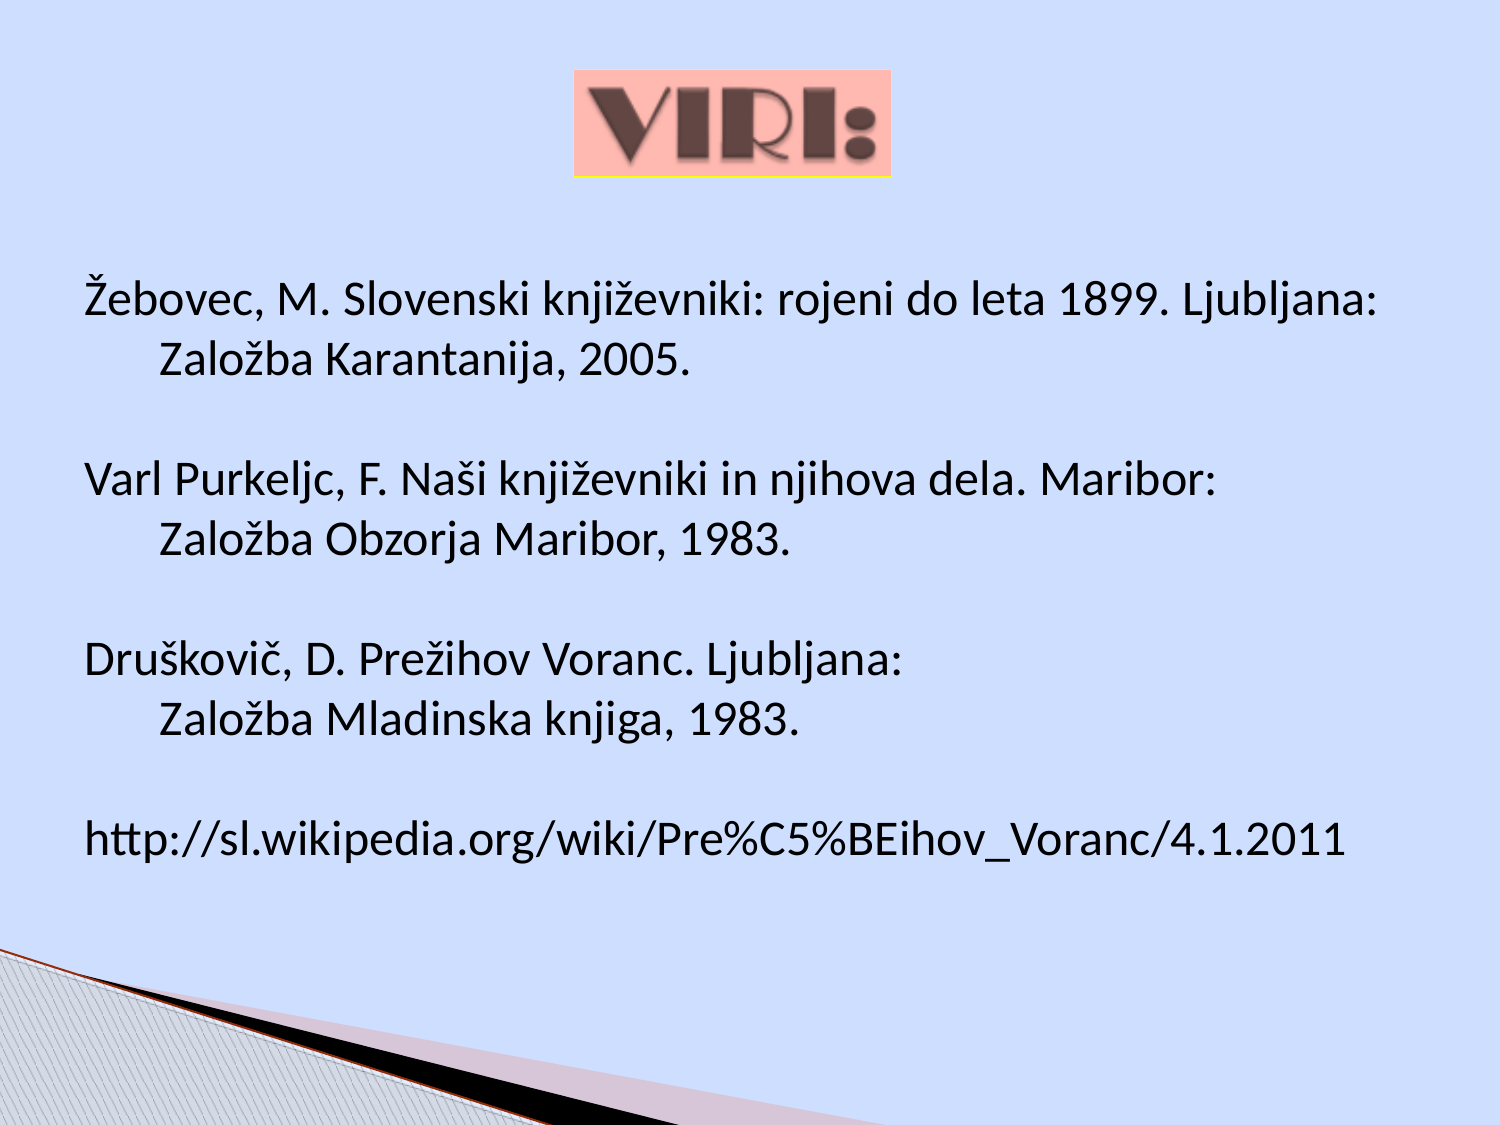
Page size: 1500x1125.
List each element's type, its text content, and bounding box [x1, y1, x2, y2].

text_box Žebovec, M. Slovenski književniki: rojeni do leta 1899. Ljubljana: Založba Karantanija, 2005. Varl Purkeljc, F. Naši književniki in njihova dela. Maribor: Založba Obzorja Maribor, 1983. Druškovič, D. Prežihov Voranc. Ljubljana: Založba Mladinska knjiga, 1983. http://sl.wikipedia.org/wiki/Pre%C5%BEihov_Voranc/4.1.2011 [70, 257, 1430, 873]
picture [574, 70, 891, 177]
